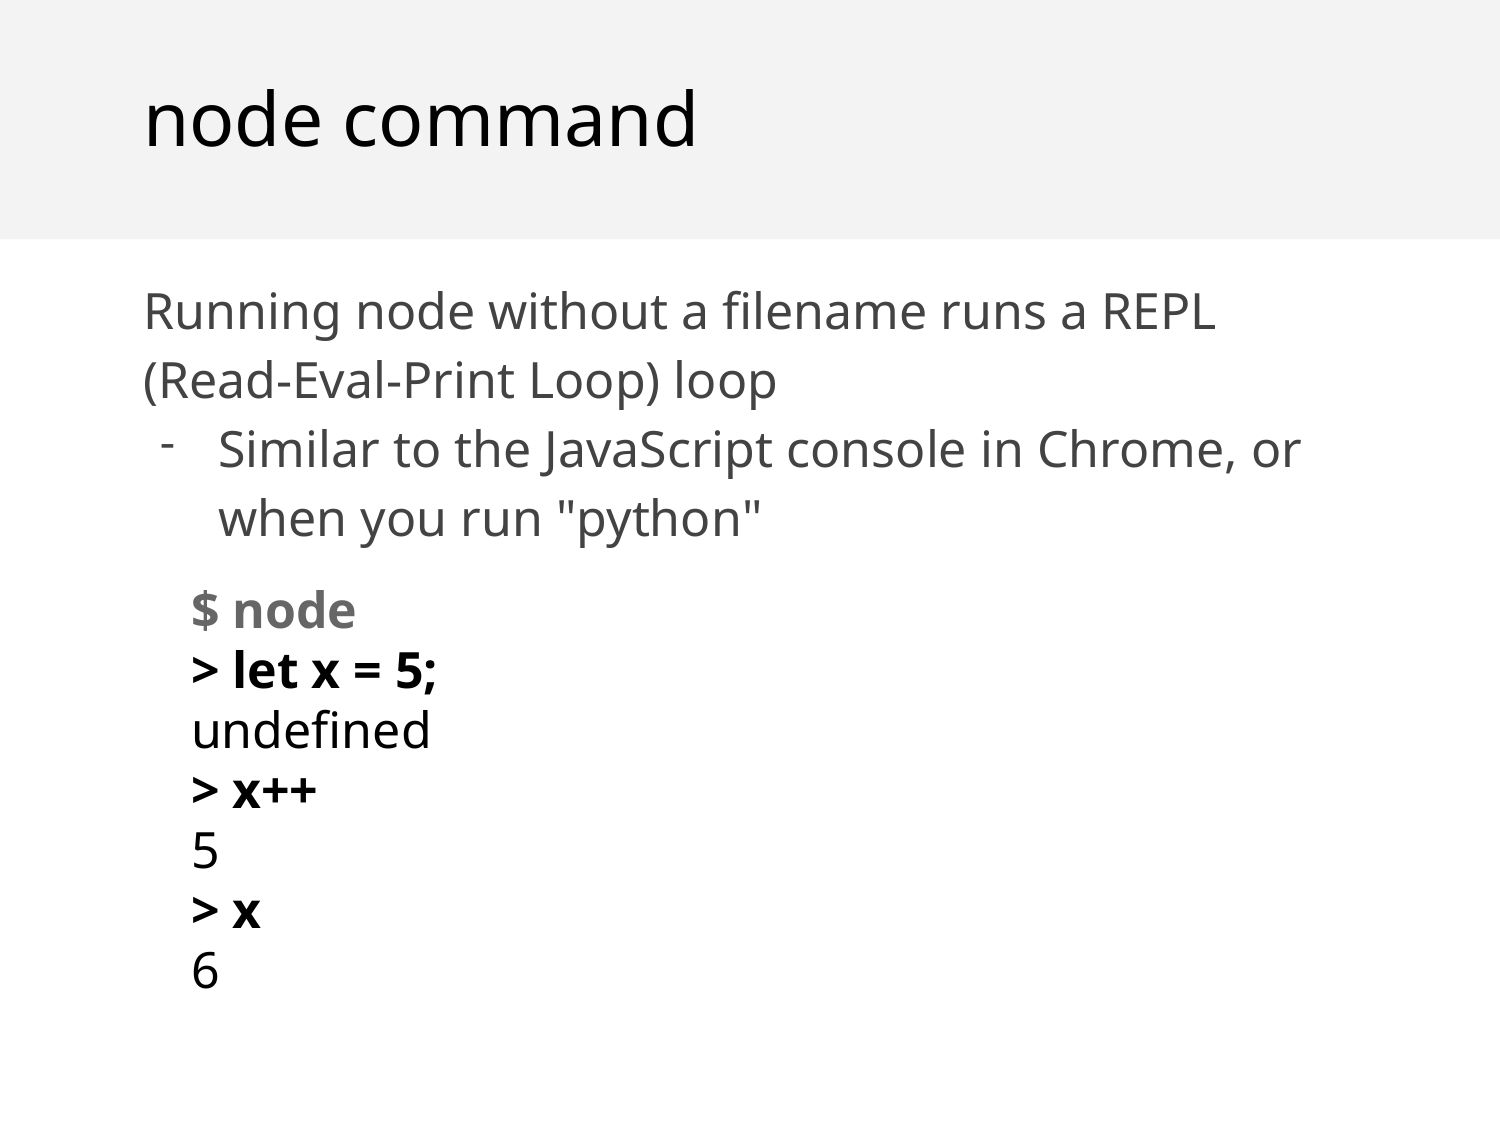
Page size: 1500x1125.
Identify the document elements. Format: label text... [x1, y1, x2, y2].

text_box $ node > let x = 5; undefined > x++ 5 > x 6 [176, 563, 1252, 1111]
title node command [128, 56, 1372, 183]
list Running node without a filename runs a REPL (Read-Eval-Print Loop) loop Similar to the JavaScript console in Chrome, or when you run "python" [128, 255, 1372, 1004]
